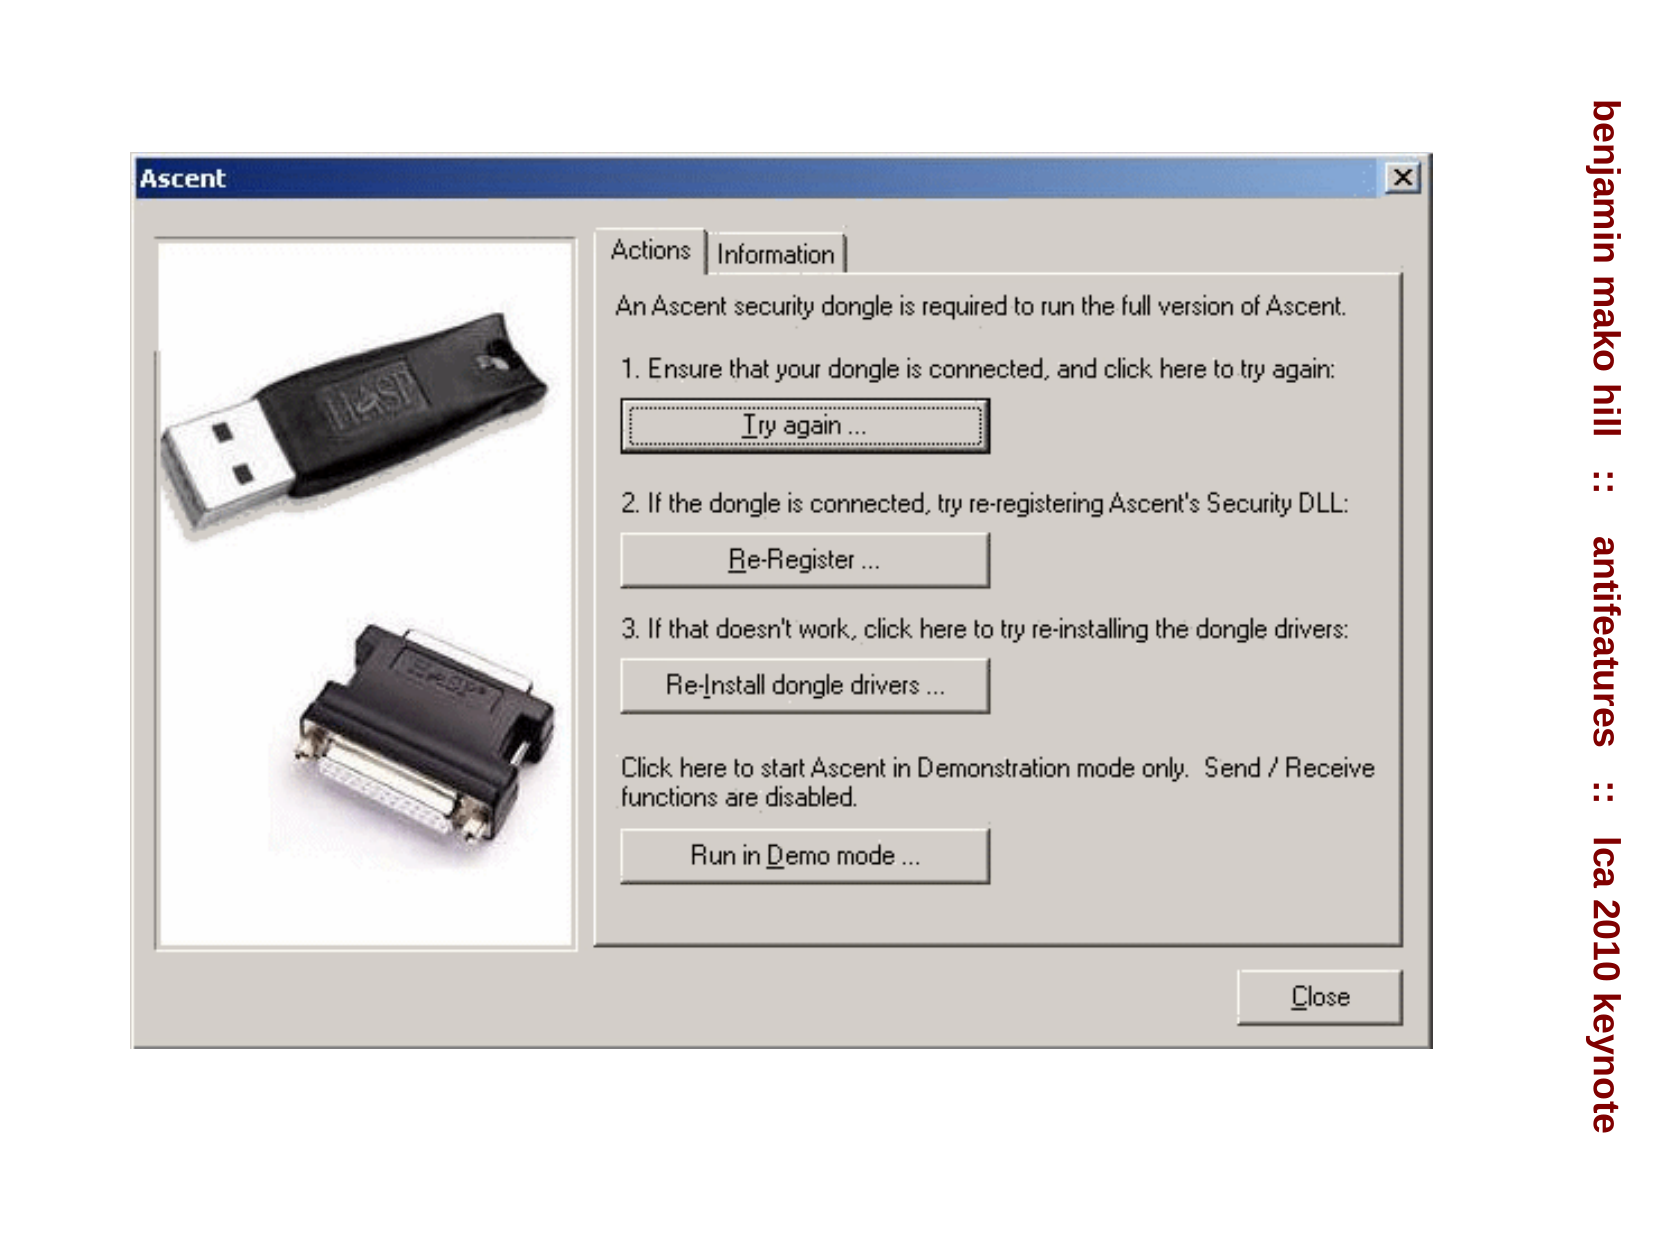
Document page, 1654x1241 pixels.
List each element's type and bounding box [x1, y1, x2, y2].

picture [130, 152, 1433, 1049]
